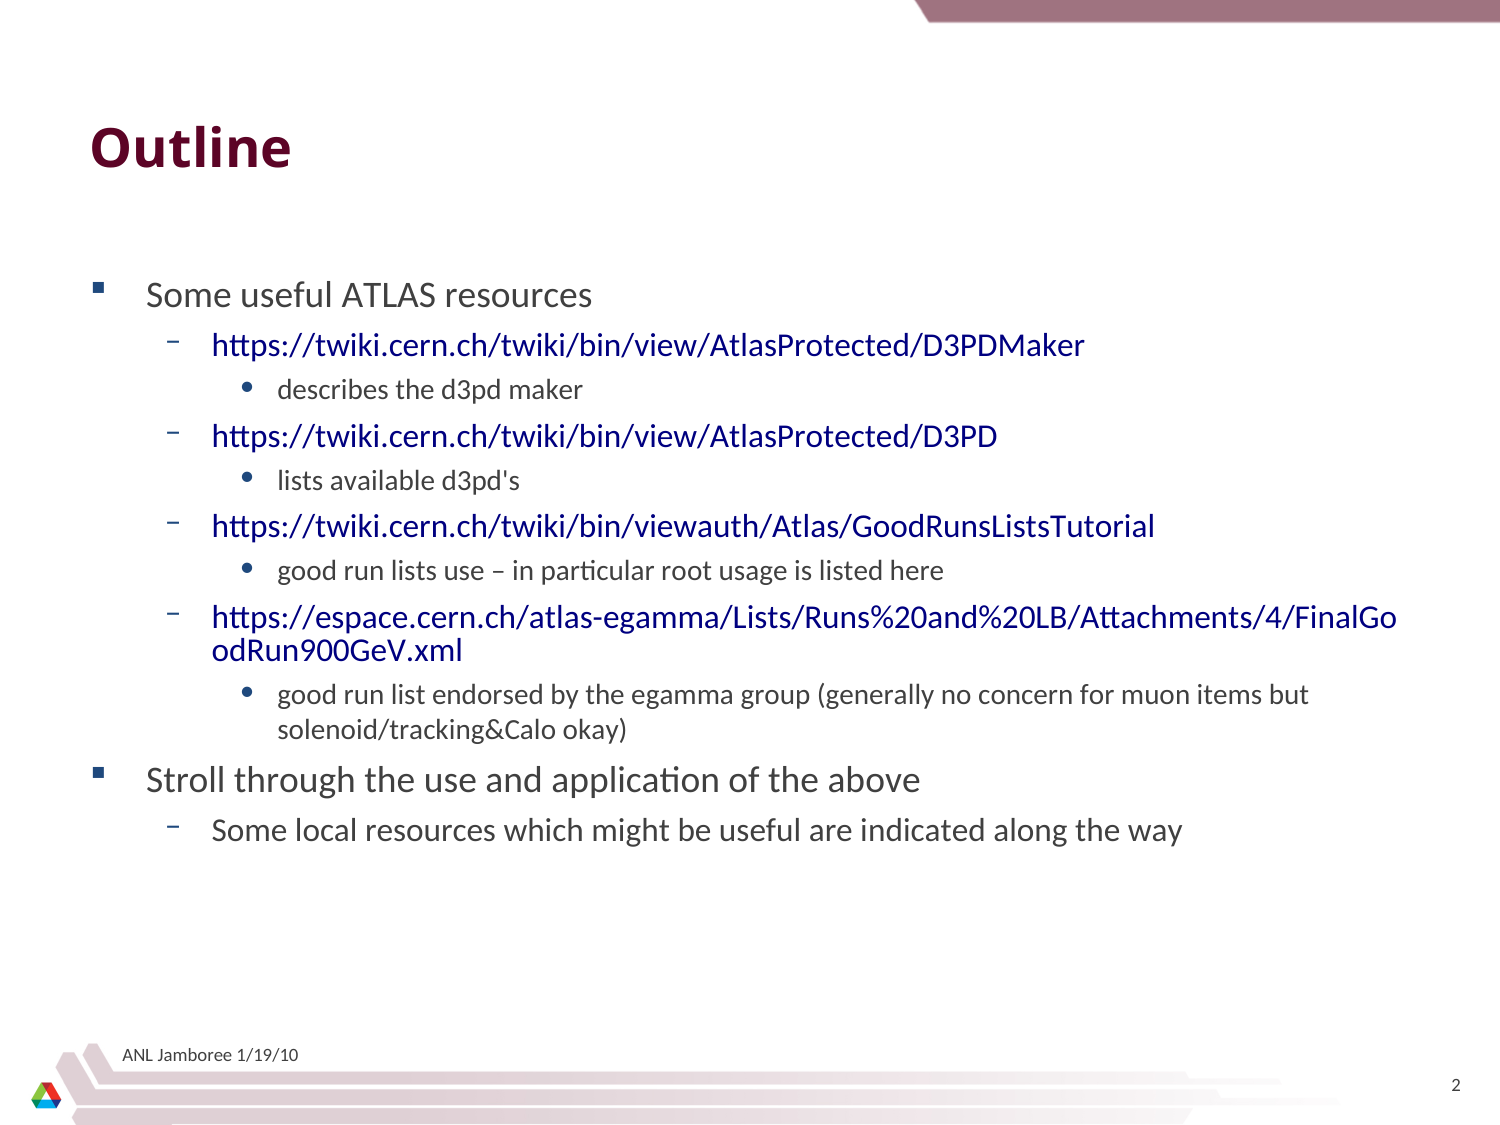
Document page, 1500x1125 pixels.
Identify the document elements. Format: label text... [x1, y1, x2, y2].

list Some useful ATLAS resources https://twiki.cern.ch/twiki/bin/view/AtlasProtected/D3PDMaker describes the d3pd maker https://twiki.cern.ch/twiki/bin/view/AtlasProtected/D3PD lists available d3pd's https://twiki.cern.ch/twiki/bin/viewauth/Atlas/GoodRunsListsTutorial good run lists use – in particular root usage is listed here https://espace.cern.ch/atlas-egamma/Lists/Runs%20and%20LB/Attachments/4/FinalGoodRun900GeV.xml good run list endorsed by the egamma group (generally no concern for muon items but solenoid/tracking&Calo okay) Stroll through the use and application of the above Some local resources which might be useful are indicated along the way [75, 262, 1426, 1021]
picture [0, 0, 1500, 24]
picture [0, 1037, 1500, 1125]
title Outline [75, 44, 1426, 248]
